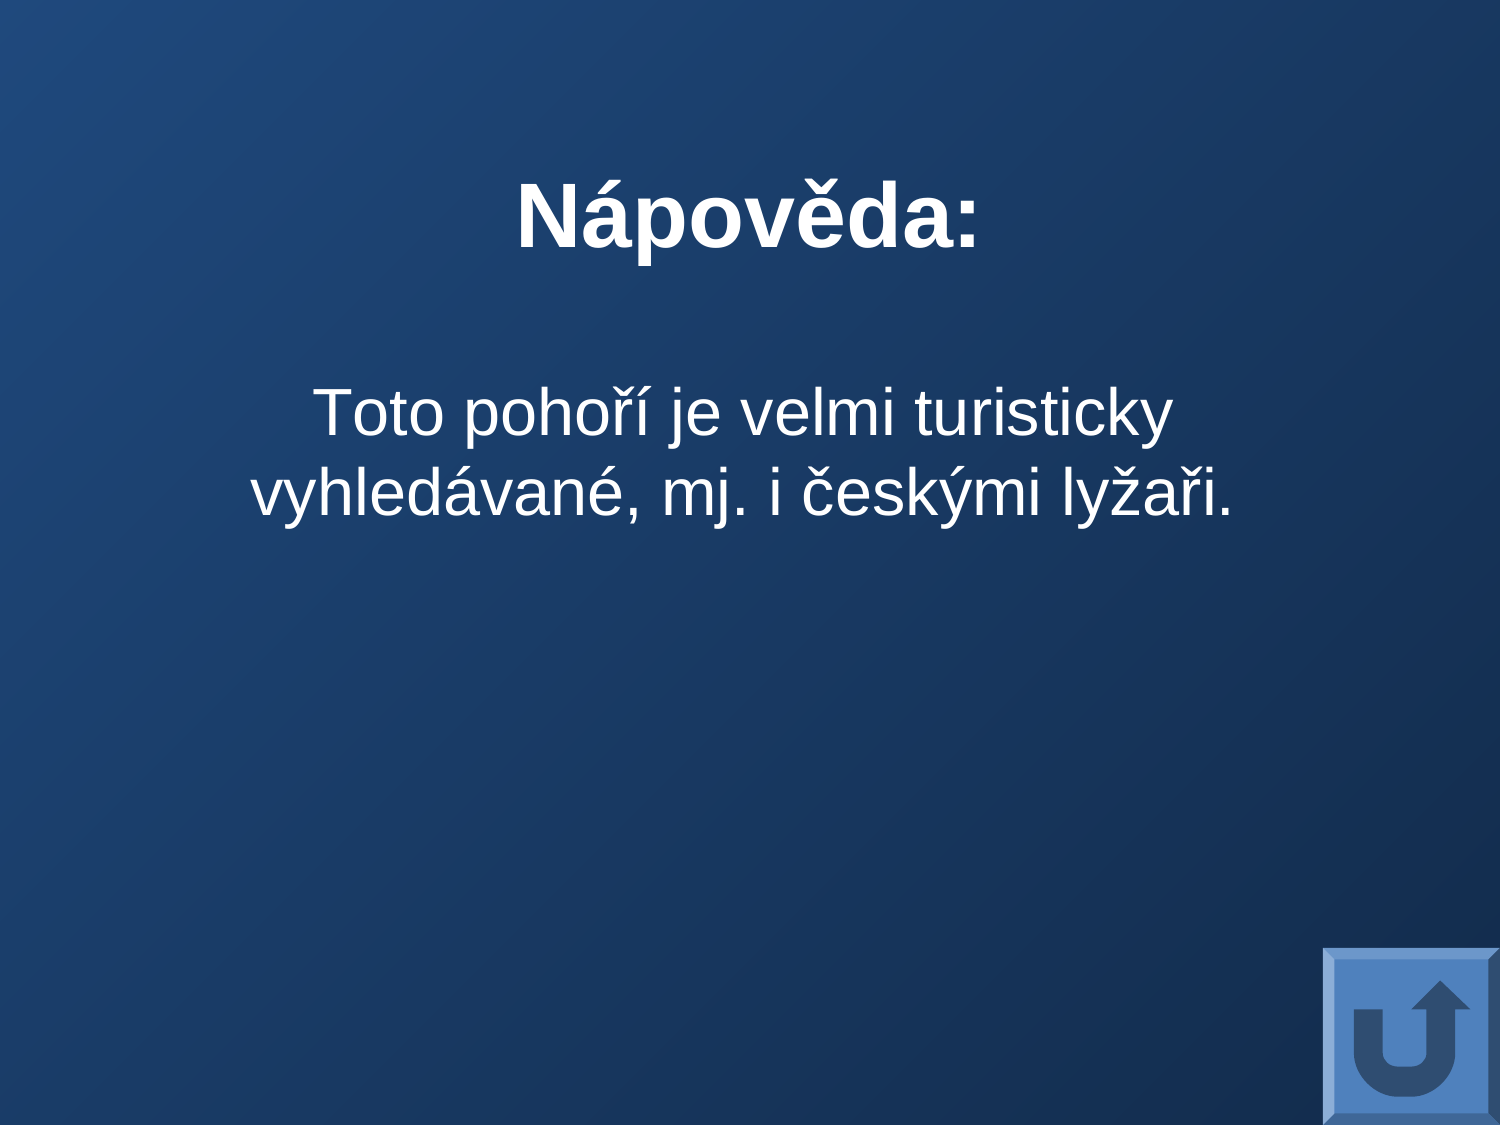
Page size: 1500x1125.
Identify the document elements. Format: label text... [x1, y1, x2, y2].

text_box Toto pohoří je velmi turisticky vyhledávané, mj. i českými lyžaři. [218, 361, 1269, 650]
title Nápověda: [112, 90, 1388, 332]
text_box [1324, 947, 1500, 1125]
